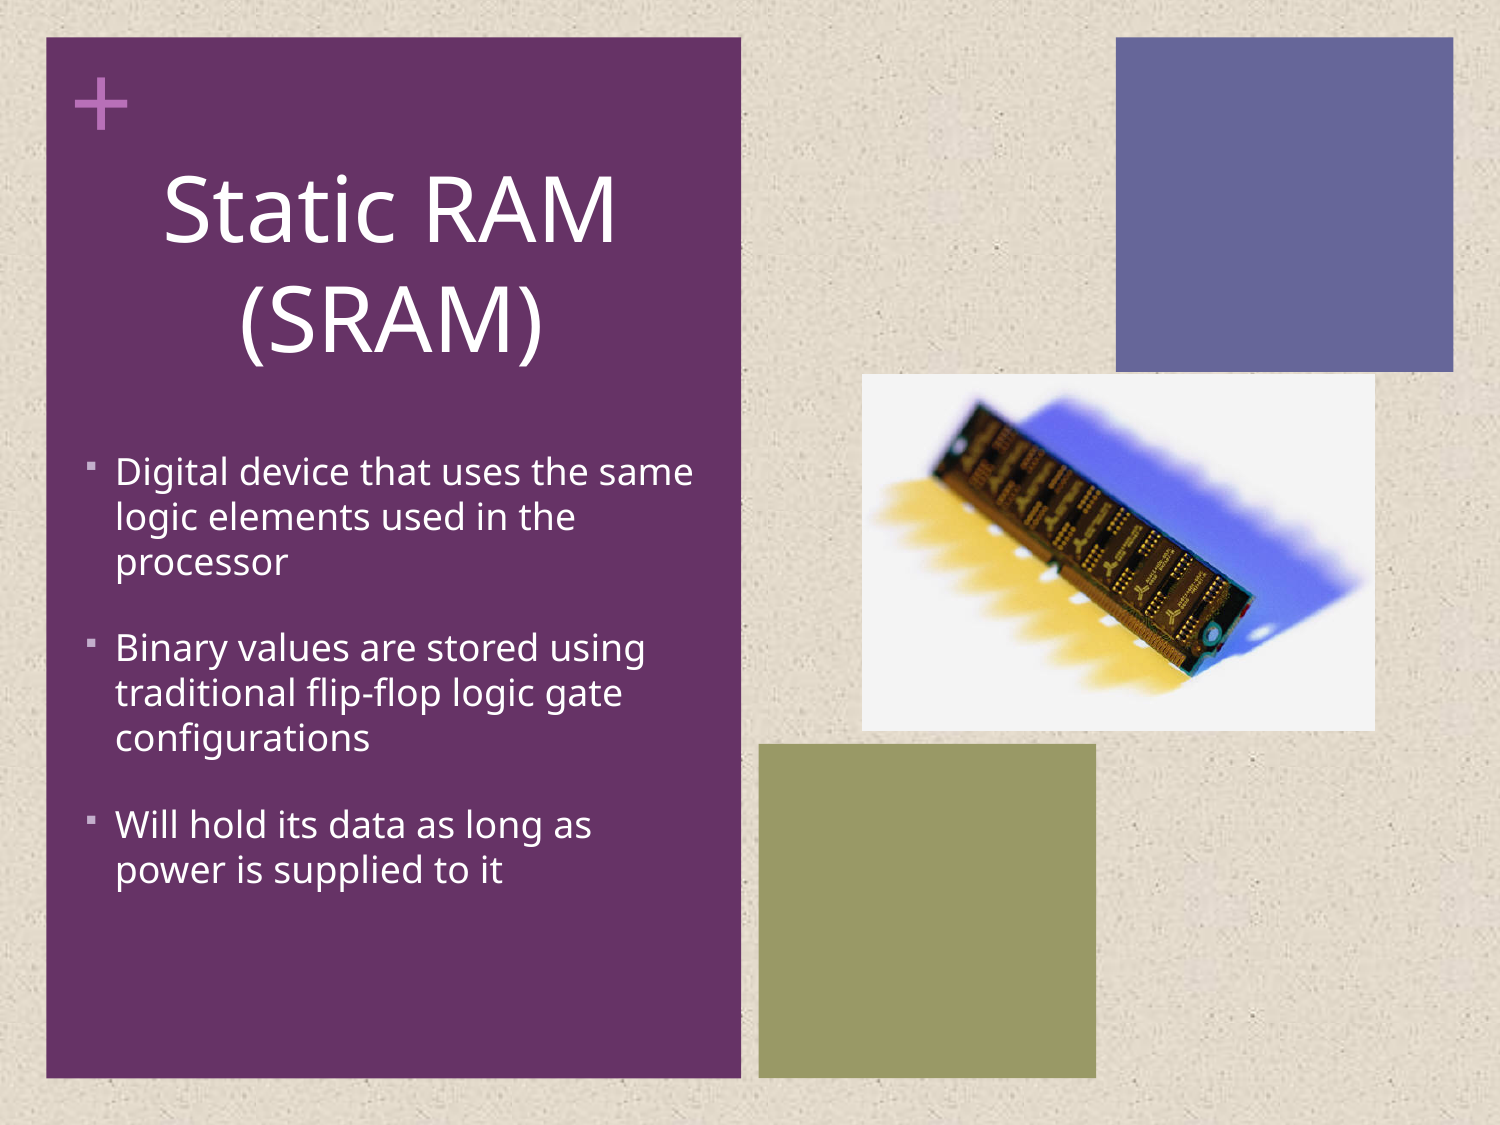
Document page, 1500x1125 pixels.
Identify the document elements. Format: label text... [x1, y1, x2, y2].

title Static RAM (SRAM) [62, 187, 722, 379]
picture [0, 0, 1500, 1125]
list Digital device that uses the same logic elements used in the processor Binary values are stored using traditional flip-flop logic gate configurations Will hold its data as long as power is supplied to it [62, 425, 722, 1005]
